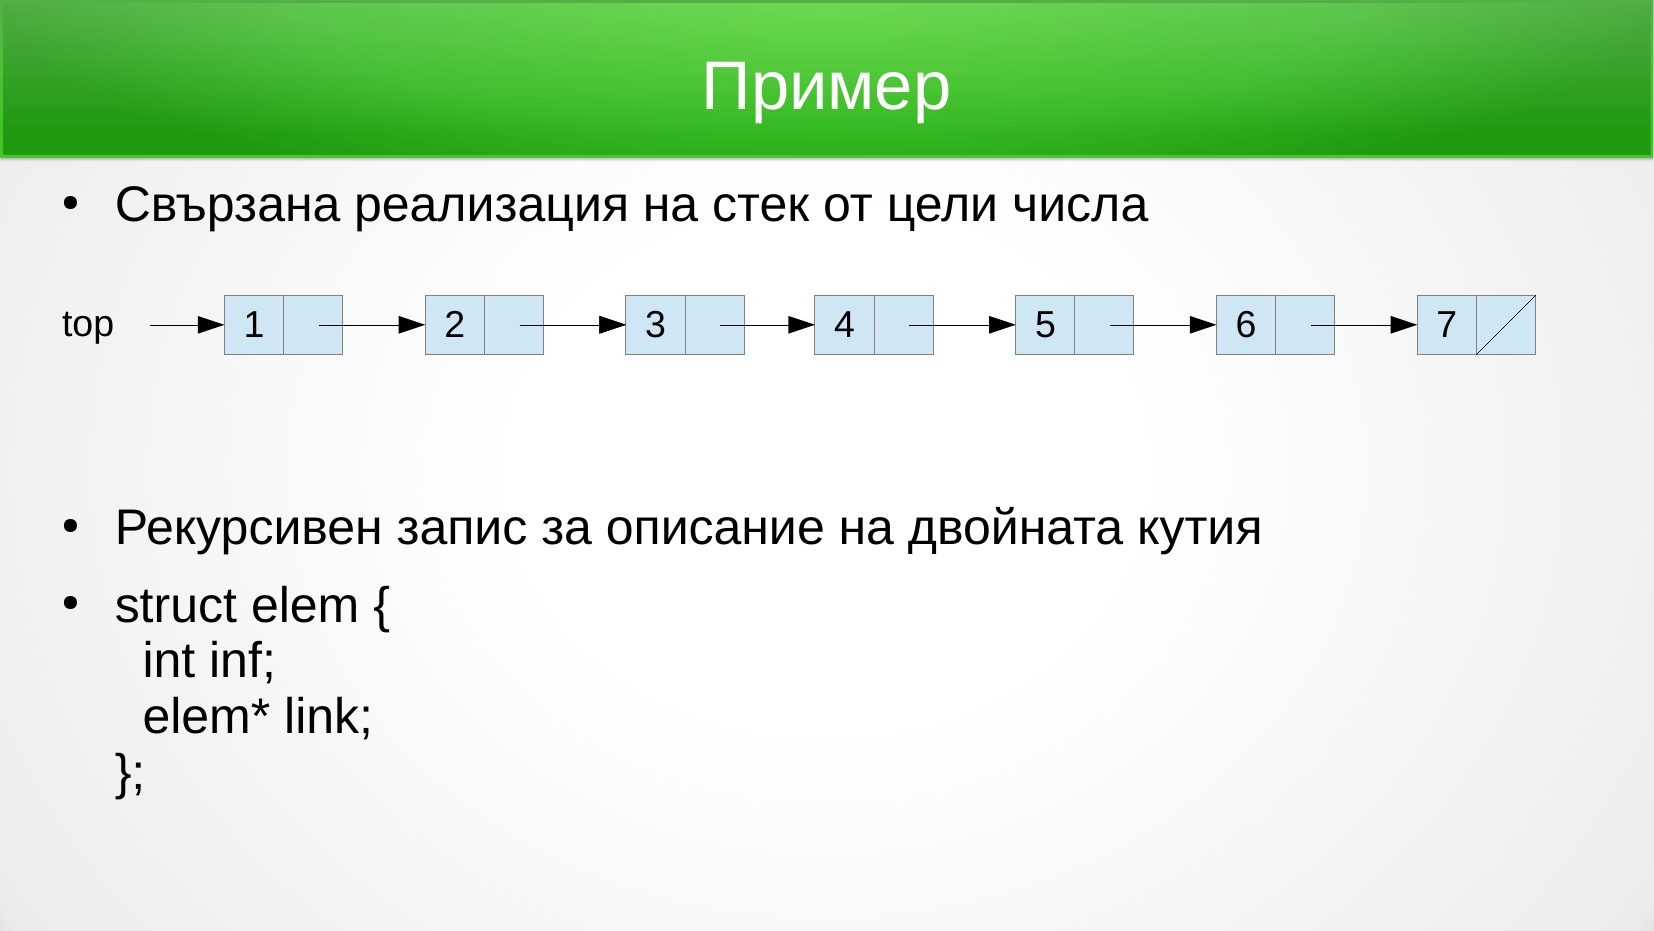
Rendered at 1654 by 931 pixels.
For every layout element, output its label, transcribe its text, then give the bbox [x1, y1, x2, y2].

text_box 6 [1216, 295, 1275, 355]
text_box [874, 295, 934, 355]
text_box [484, 295, 544, 355]
text_box top [47, 295, 129, 353]
text_box [685, 295, 745, 355]
text_box 3 [625, 295, 685, 355]
text_box 2 [425, 295, 484, 355]
title Пример [82, 37, 1571, 135]
text_box 4 [814, 295, 874, 355]
text_box [1275, 295, 1335, 355]
text_box [283, 295, 343, 355]
list Свързана реализация на стек от цели числа Рекурсивен запис за описание на двойната кутия struct elem { int inf; elem* link; }; [43, 176, 1607, 875]
text_box 1 [224, 295, 283, 355]
text_box [1476, 295, 1536, 355]
text_box 7 [1417, 295, 1476, 355]
text_box 5 [1015, 295, 1074, 355]
text_box [1074, 295, 1134, 355]
